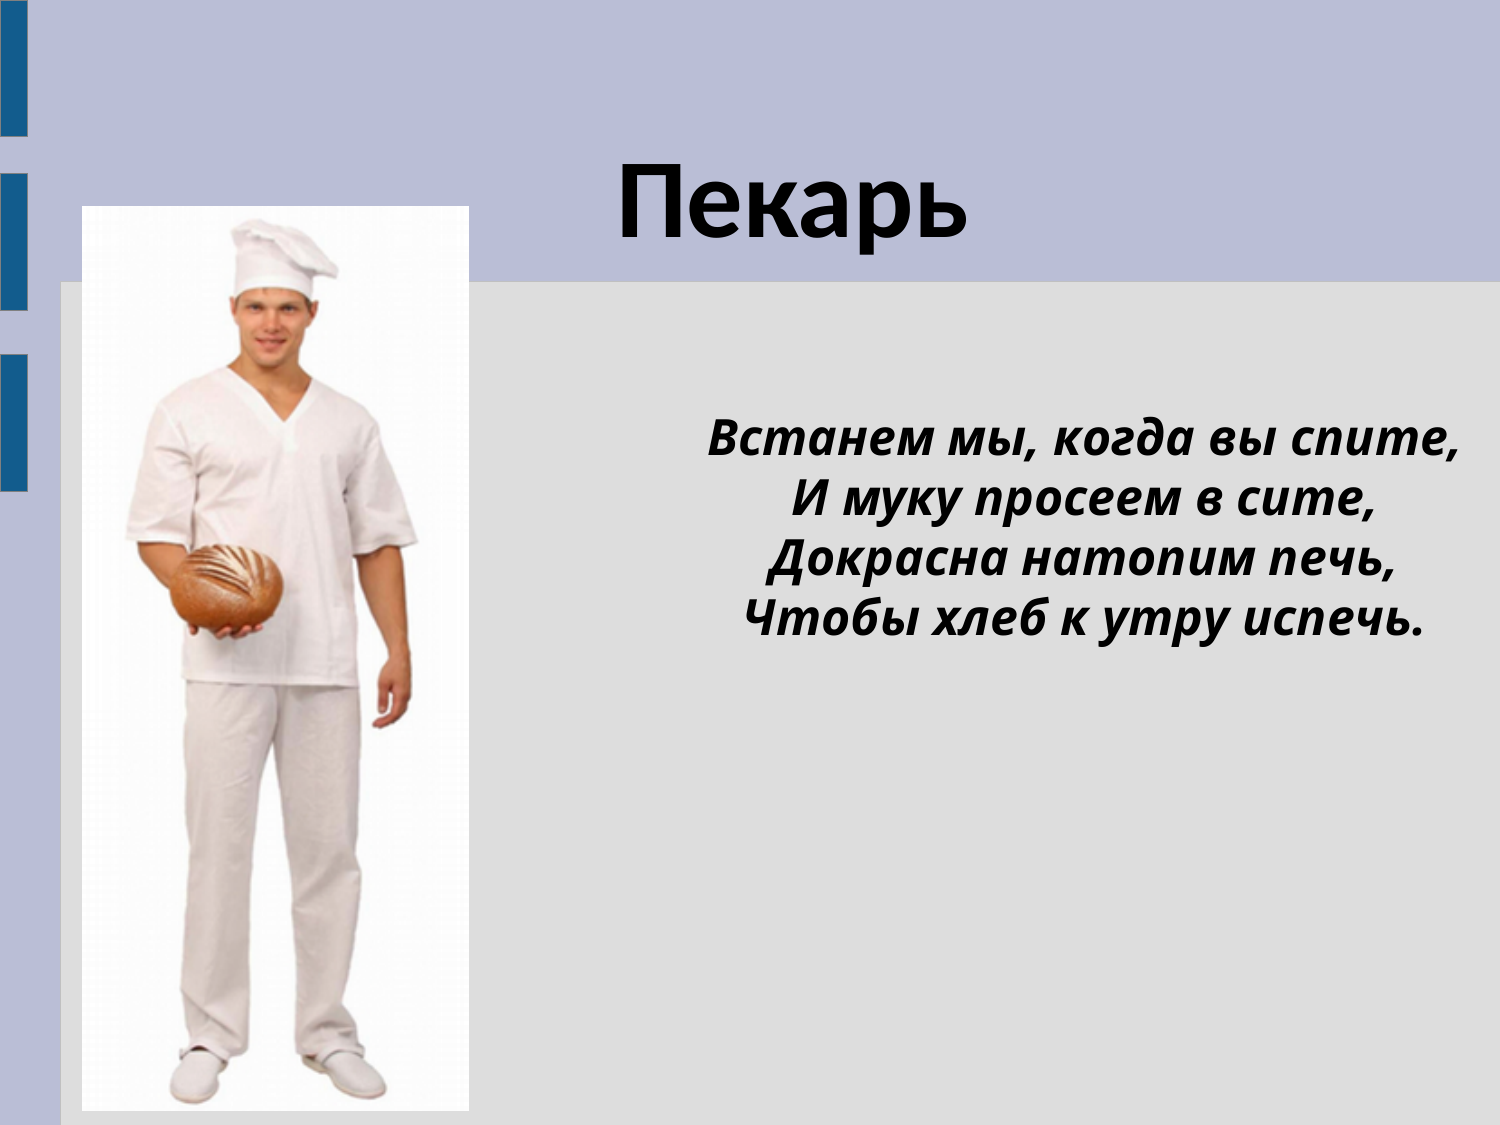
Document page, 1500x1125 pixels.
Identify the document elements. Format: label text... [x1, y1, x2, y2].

picture [82, 206, 469, 1111]
title Встанем мы, когда вы спите, И муку просеем в сите, Докрасна натопим печь, Чтобы хлеб к утру испечь. [469, 398, 1500, 586]
text_box Пекарь [600, 117, 985, 268]
